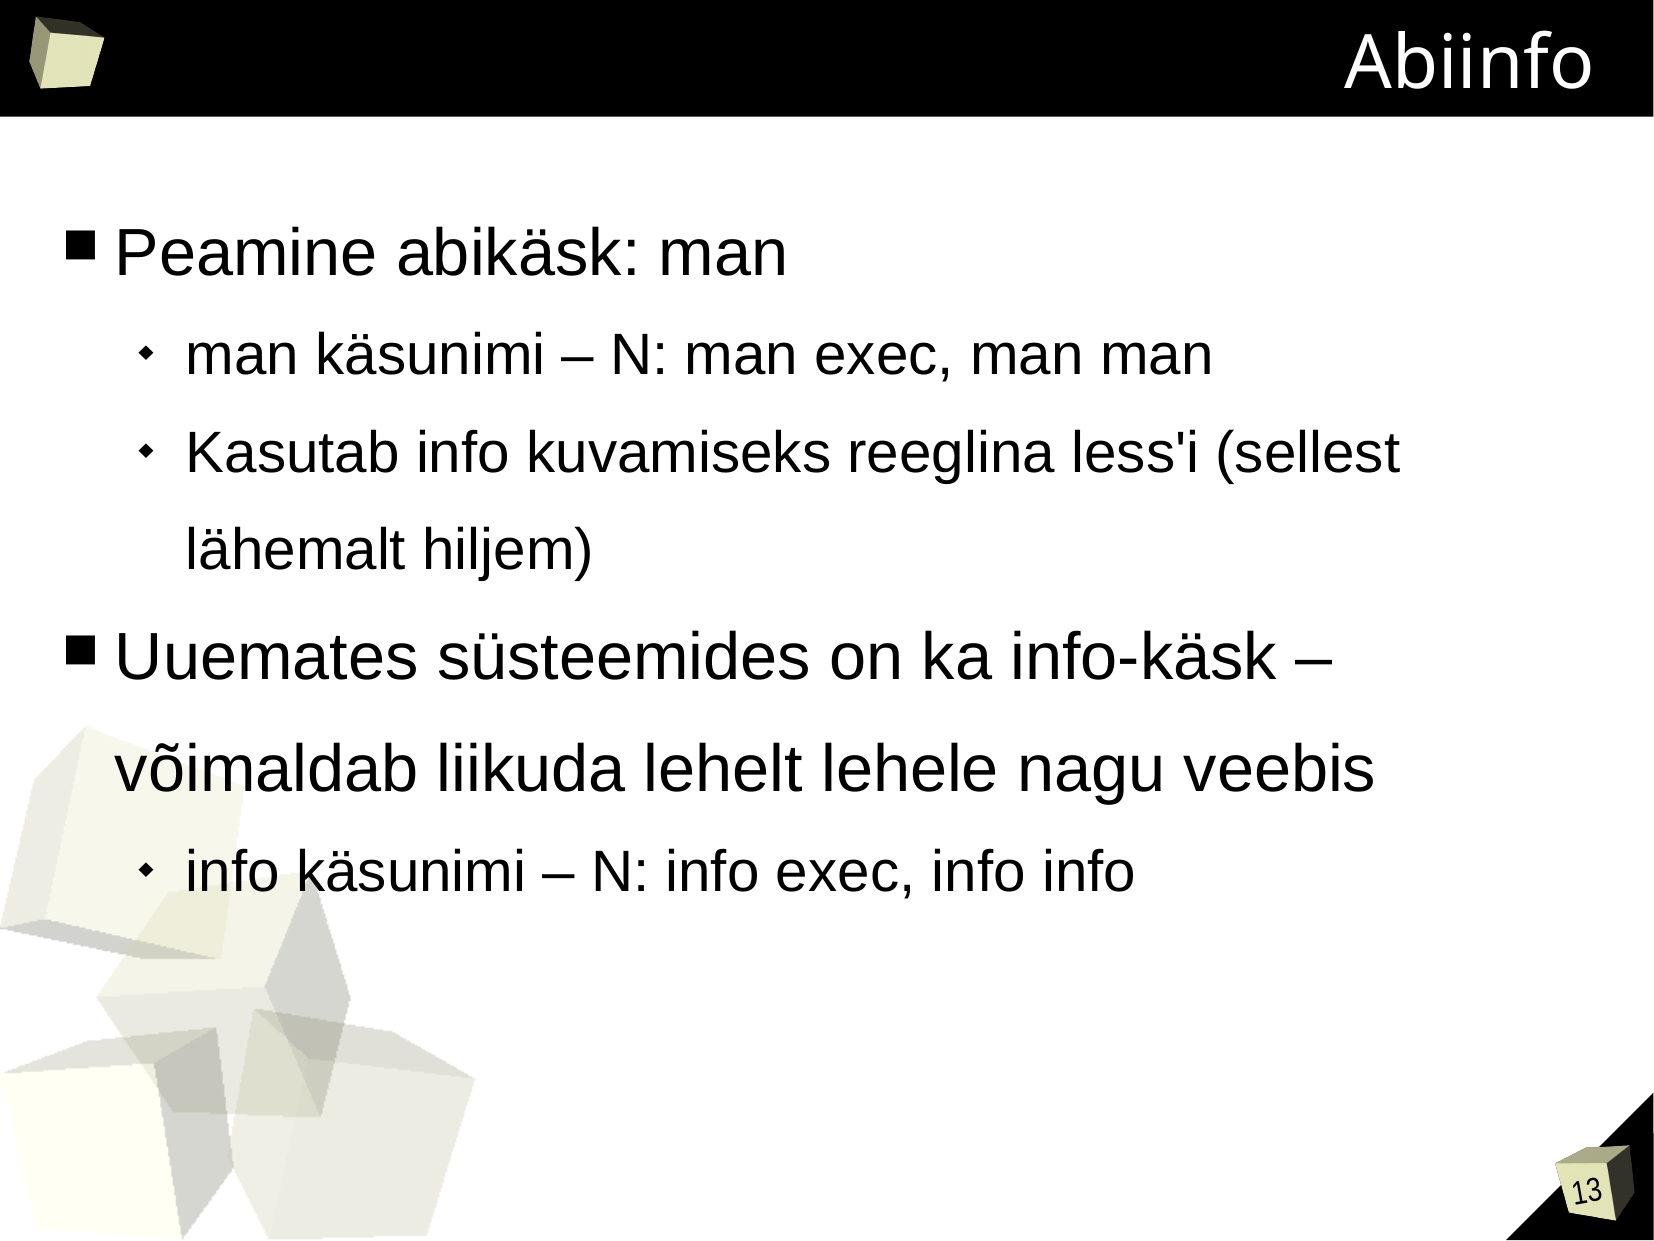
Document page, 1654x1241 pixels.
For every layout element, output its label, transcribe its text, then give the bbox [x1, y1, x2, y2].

picture [0, 726, 477, 1241]
list Peamine abikäsk: man man käsunimi – N: man exec, man man Kasutab info kuvamiseks reeglina less'i (sellest lähemalt hiljem) Uuemates süsteemides on ka info-käsk – võimaldab liikuda lehelt lehele nagu veebis info käsunimi – N: info exec, info info [44, 177, 1611, 1214]
title Abiinfo [118, 0, 1595, 119]
